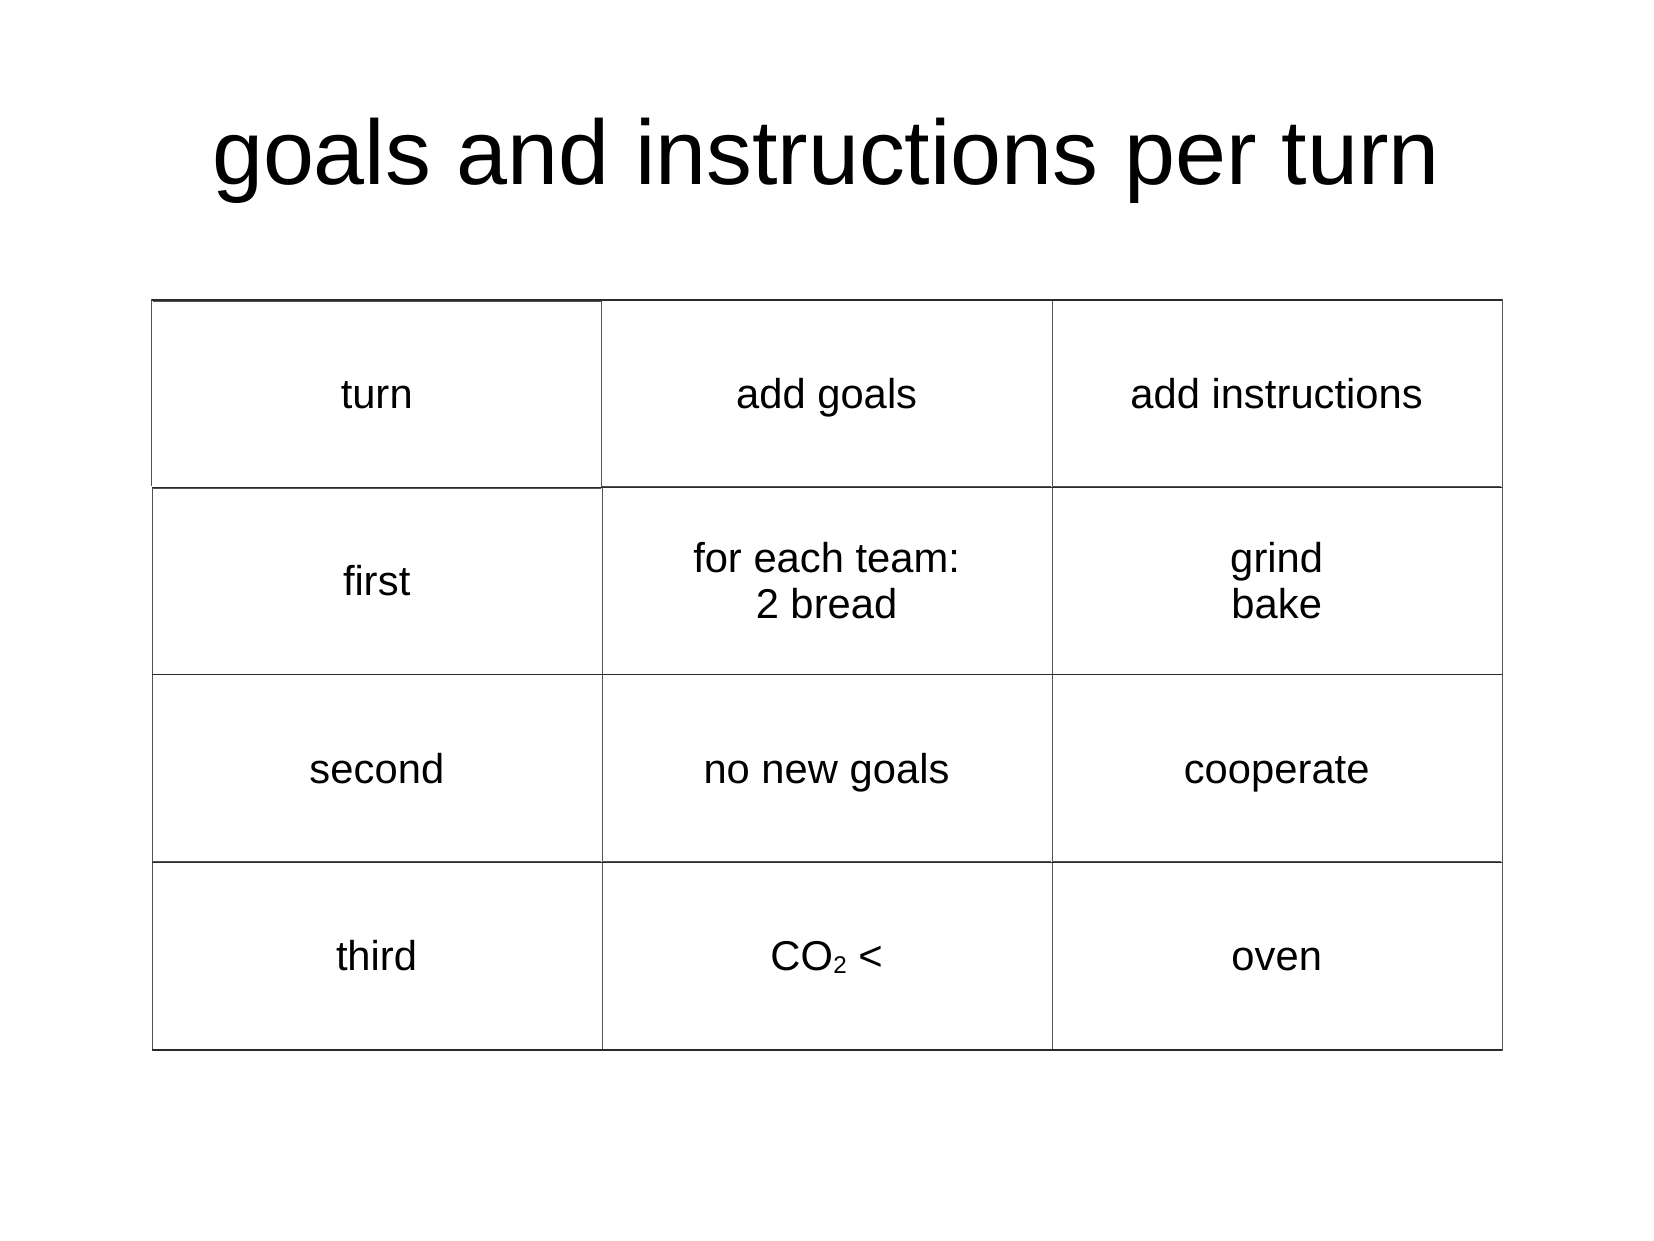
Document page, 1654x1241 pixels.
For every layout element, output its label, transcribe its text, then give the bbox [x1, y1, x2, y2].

title goals and instructions per turn [82, 49, 1571, 257]
table_cell for each team: 2 bread [603, 489, 1051, 674]
table_cell cooperate [1053, 676, 1501, 861]
table_cell third [153, 864, 601, 1049]
table_header add instructions [1053, 302, 1501, 486]
table_cell no new goals [603, 676, 1051, 861]
table_header add goals [603, 302, 1051, 486]
table_cell second [153, 676, 601, 861]
table_cell grind bake [1053, 489, 1501, 674]
table_cell first [153, 489, 601, 674]
table_cell oven [1053, 864, 1501, 1049]
table_cell CO2 < [603, 864, 1051, 1049]
table_header turn [153, 302, 601, 486]
